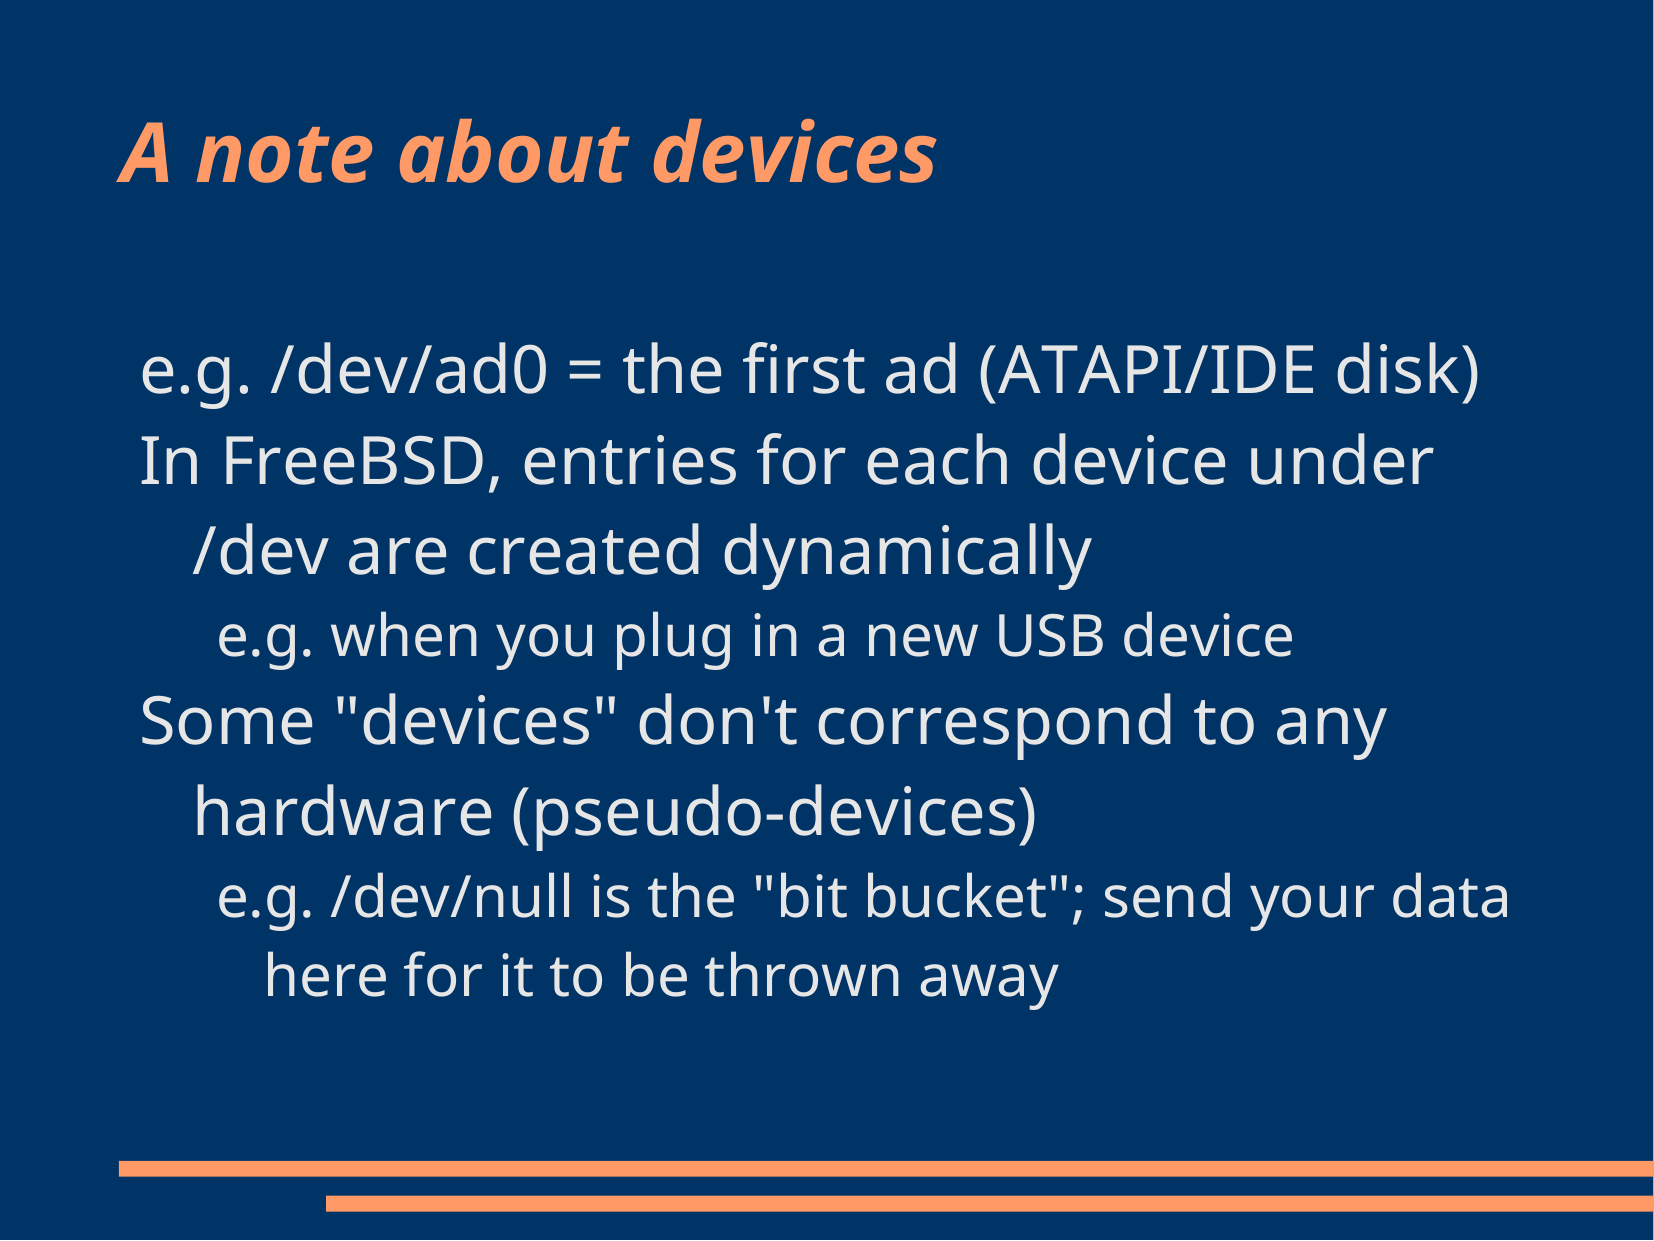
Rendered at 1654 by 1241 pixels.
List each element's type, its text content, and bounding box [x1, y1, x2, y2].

list e.g. /dev/ad0 = the first ad (ATAPI/IDE disk) In FreeBSD, entries for each device under /dev are created dynamically e.g. when you plug in a new USB device Some "devices" don't correspond to any hardware (pseudo-devices) e.g. /dev/null is the "bit bucket"; send your data here for it to be thrown away [121, 322, 1561, 1132]
title A note about devices [121, 46, 1534, 254]
